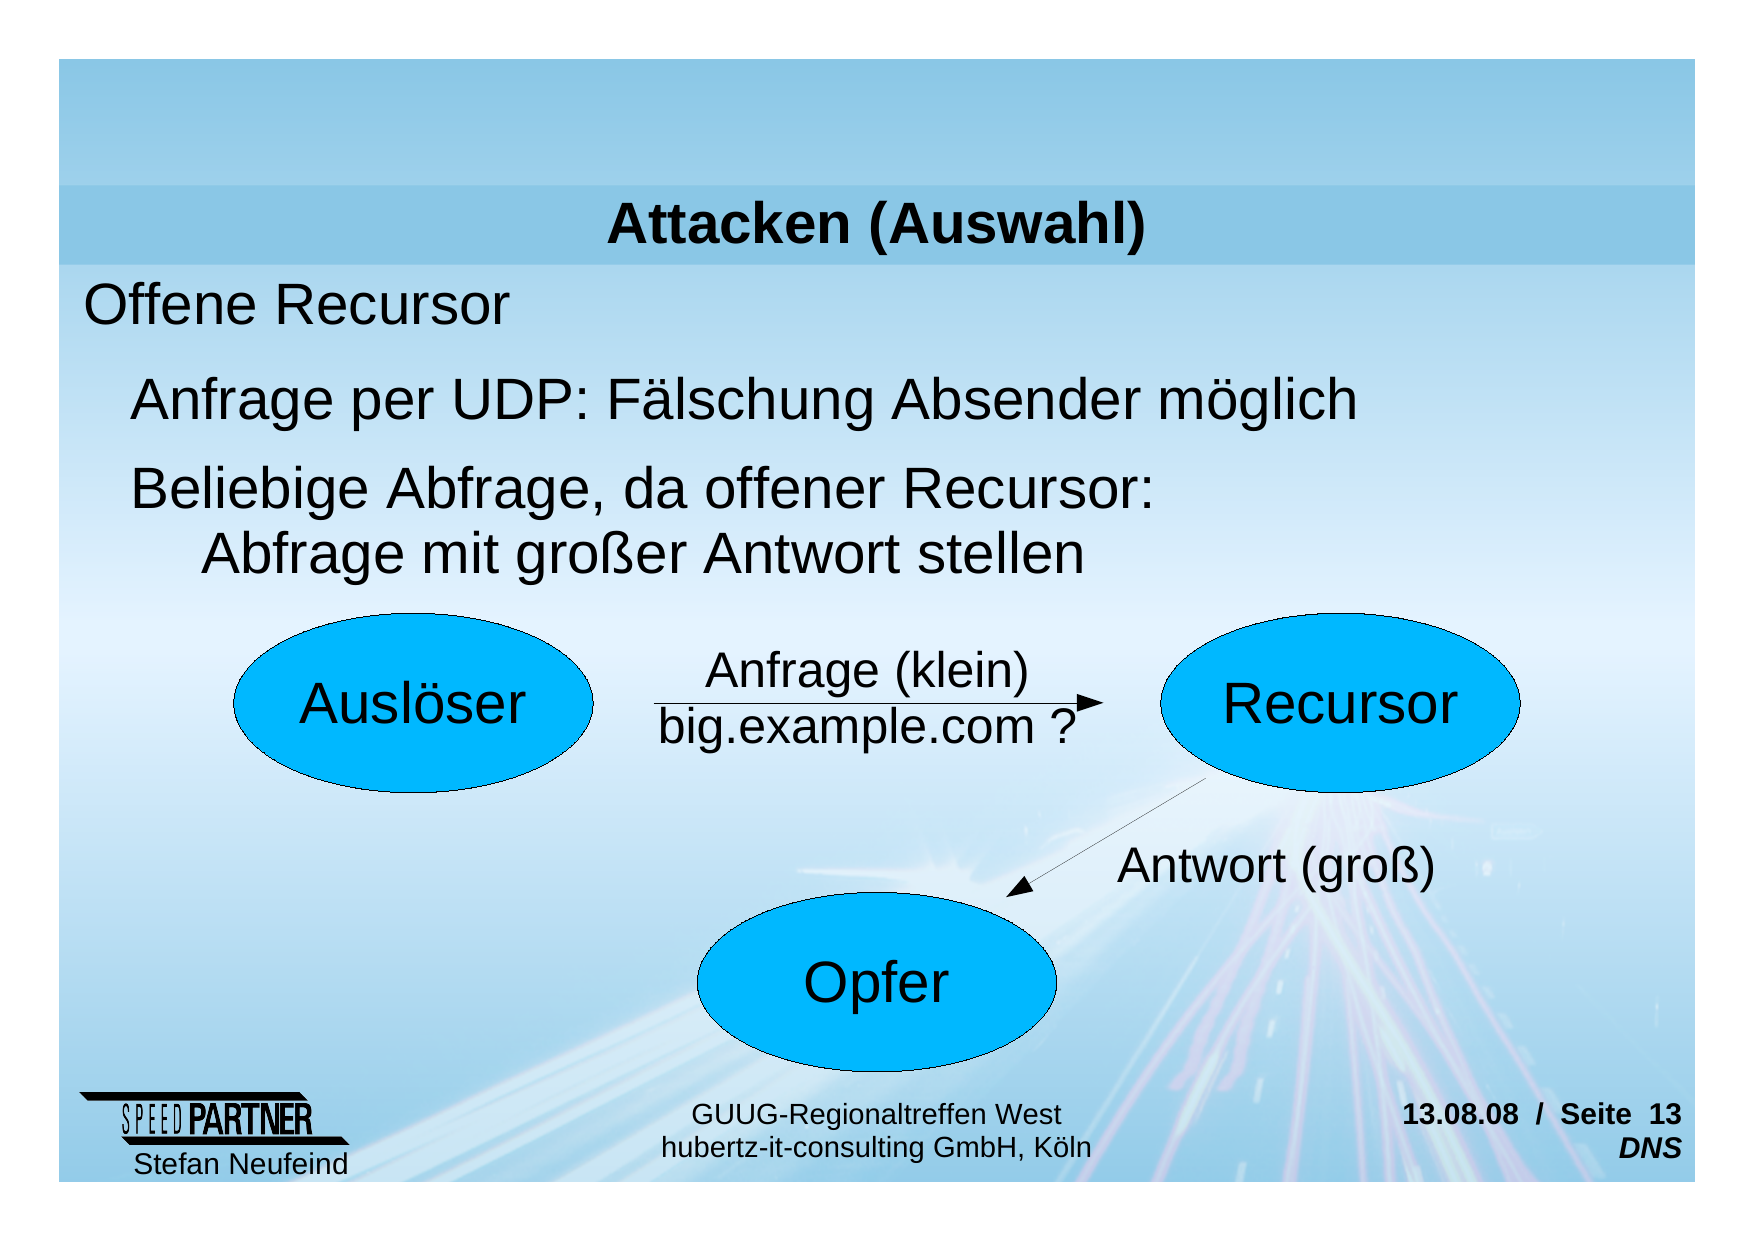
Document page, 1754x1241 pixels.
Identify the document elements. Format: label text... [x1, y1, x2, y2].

picture [59, 59, 1695, 185]
text_box Opfer [697, 892, 1057, 1072]
text_box Anfrage (klein) big.example.com ? [657, 704, 1078, 754]
text_box Recursor [1160, 613, 1521, 793]
picture [59, 265, 1695, 1182]
text_box Antwort (groß) [1117, 837, 1437, 894]
list Offene Recursor Anfrage per UDP: Fälschung Absender möglich Beliebige Abfrage, da offener Recursor: Abfrage mit großer Antwort stellen [71, 272, 1695, 1055]
text_box Auslöser [233, 613, 594, 793]
text_box Anfrage (klein) big.example.com ? [657, 642, 1078, 703]
title Attacken (Auswahl) [59, 191, 1695, 257]
